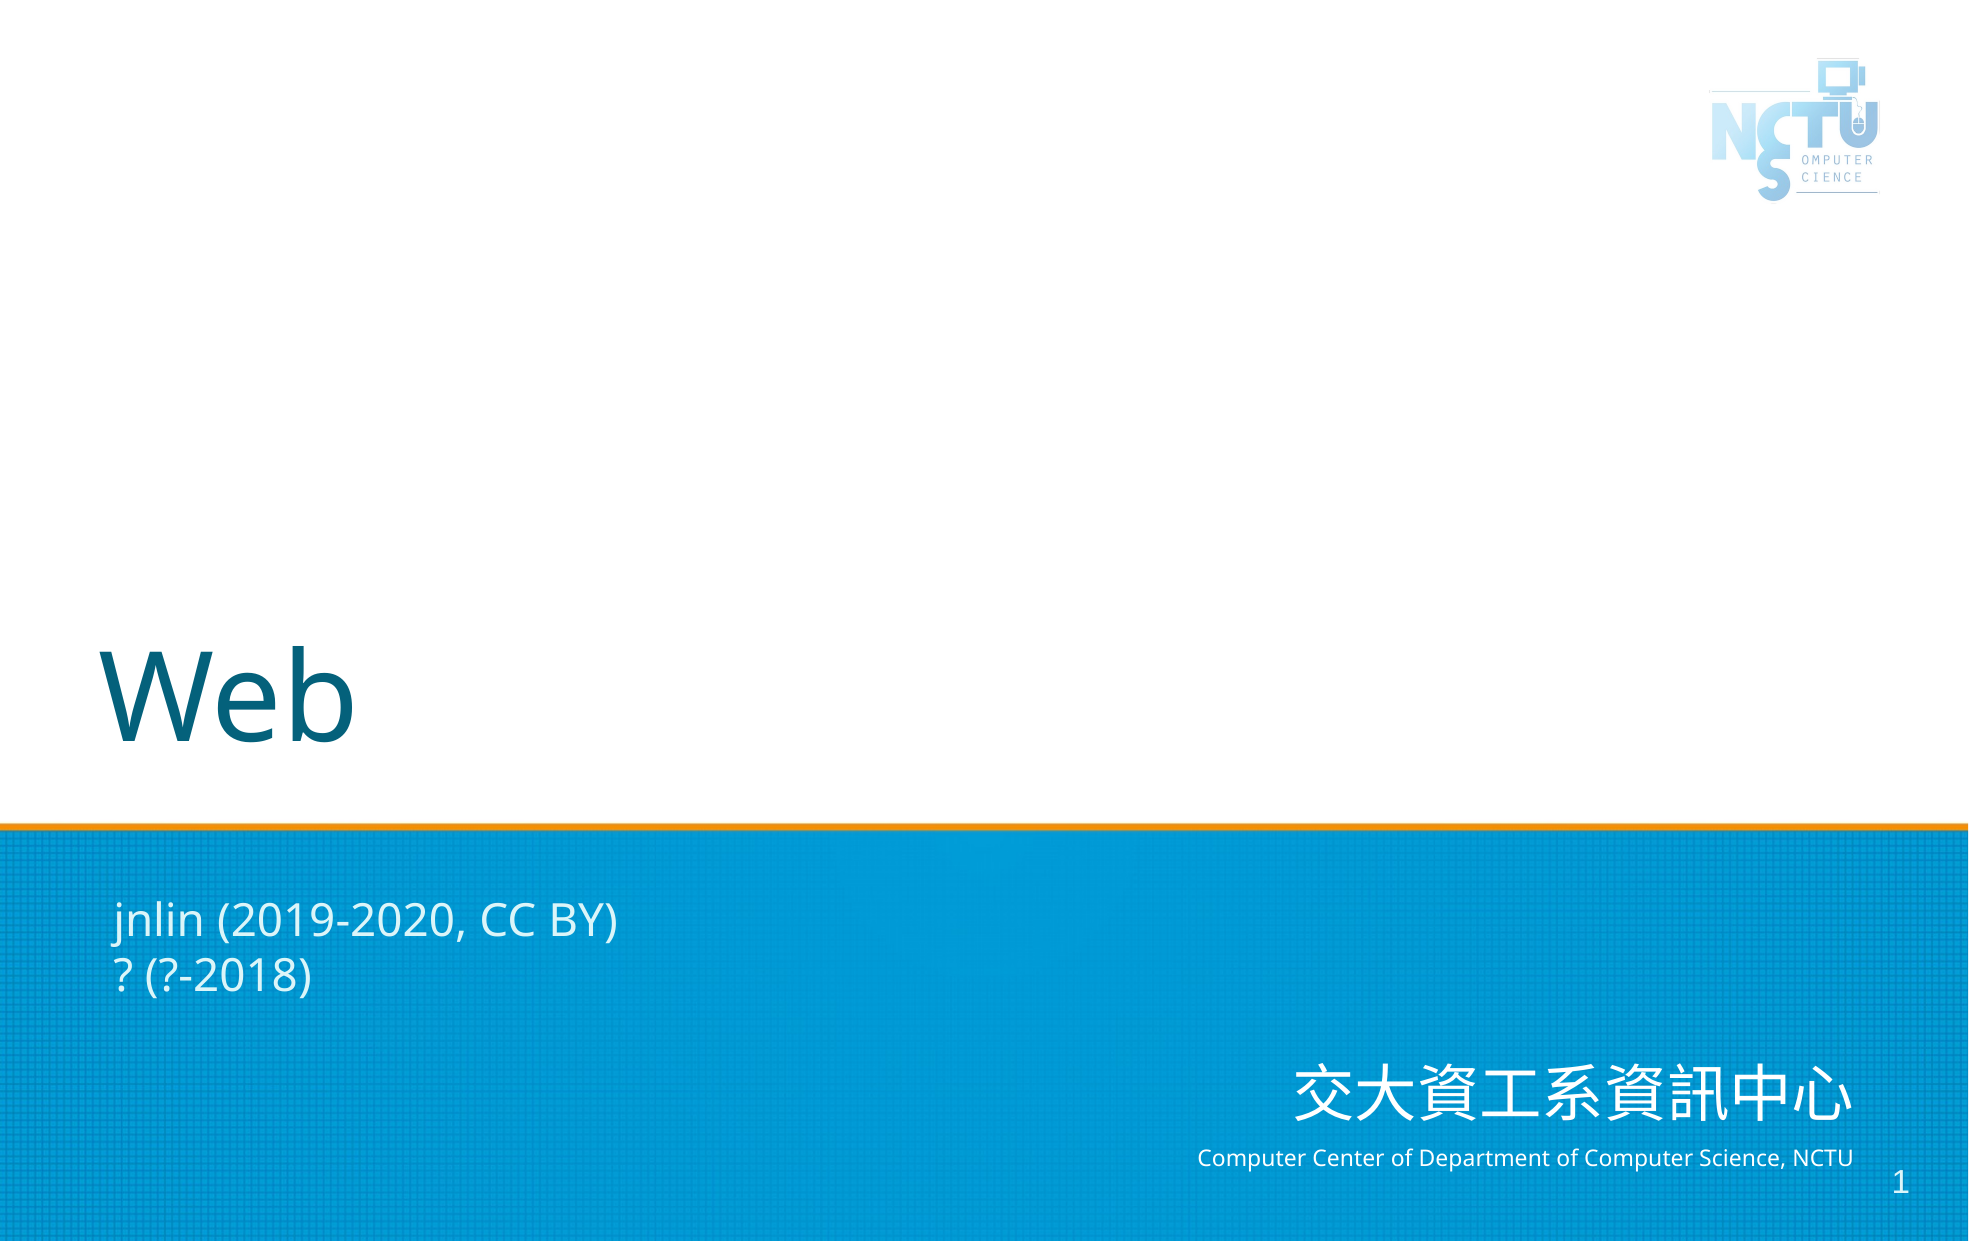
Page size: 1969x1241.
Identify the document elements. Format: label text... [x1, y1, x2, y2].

subtitle jnlin (2019-2020, CC BY) ? (?-2018) [98, 875, 1783, 1103]
picture [0, 0, 1969, 832]
slide_number <number> [1841, 1145, 1960, 1241]
title Web [98, 559, 1870, 767]
